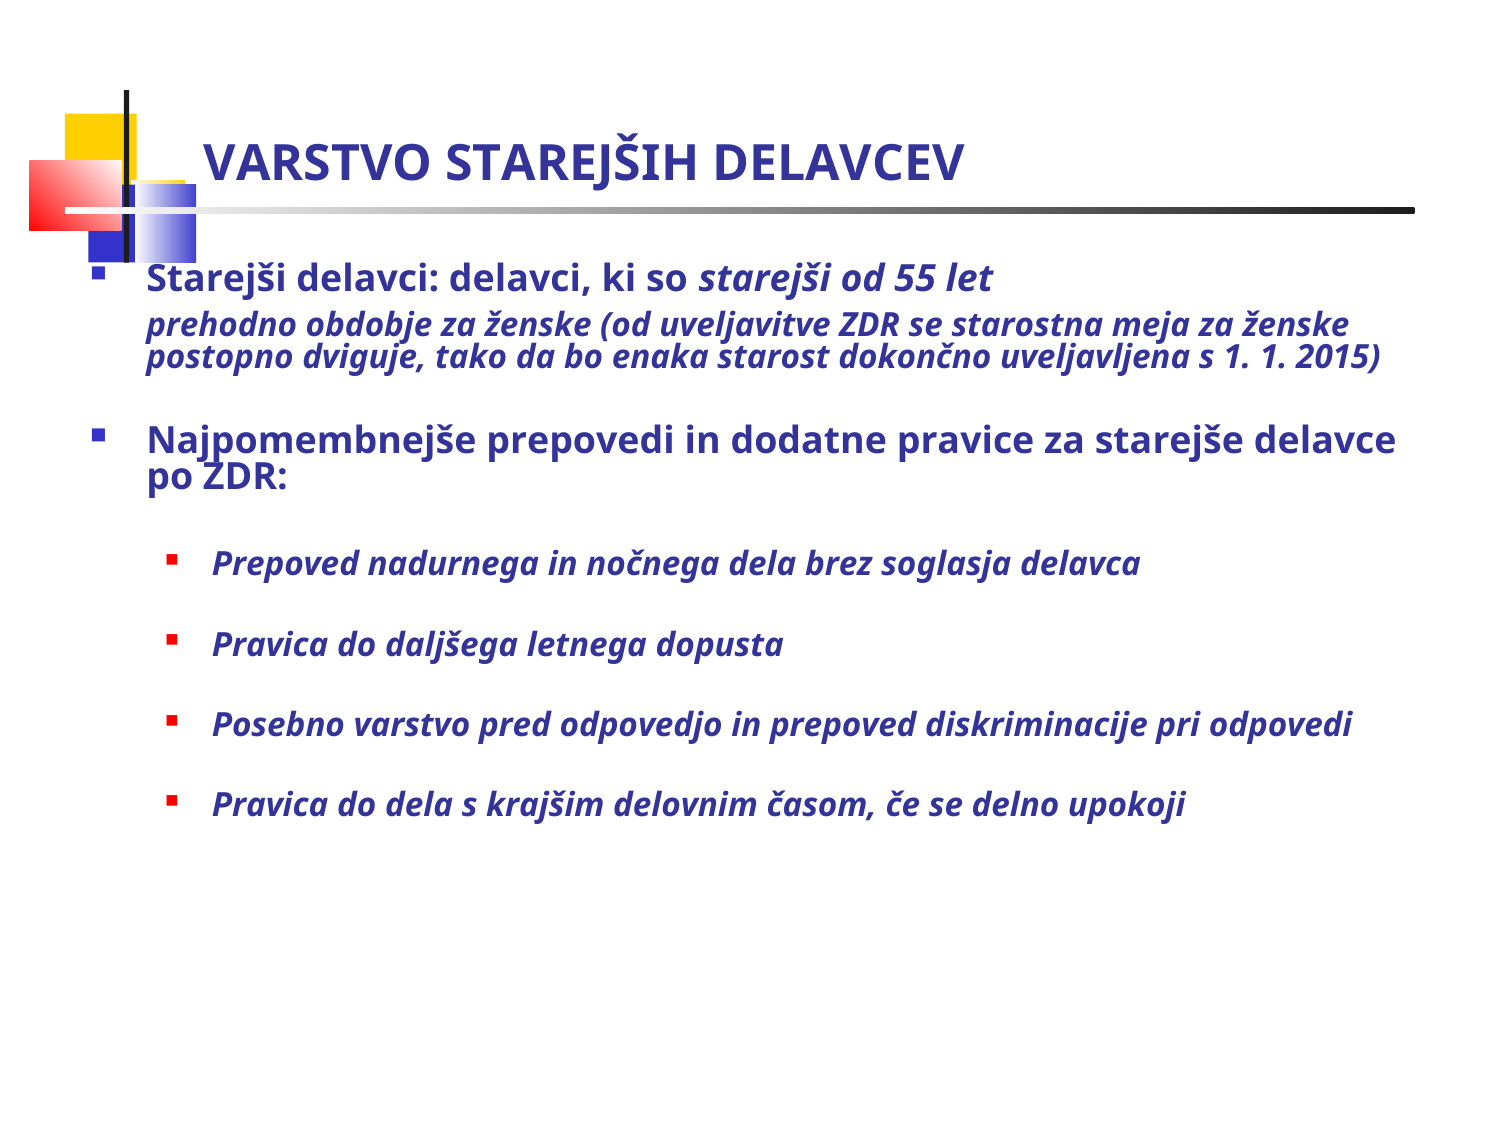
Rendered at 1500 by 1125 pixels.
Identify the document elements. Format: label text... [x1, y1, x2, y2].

list Starejši delavci: delavci, ki so starejši od 55 let prehodno obdobje za ženske (od uveljavitve ZDR se starostna meja za ženske postopno dviguje, tako da bo enaka starost dokončno uveljavljena s 1. 1. 2015) Najpomembnejše prepovedi in dodatne pravice za starejše delavce po ZDR: Prepoved nadurnega in nočnega dela brez soglasja delavca Pravica do daljšega letnega dopusta Posebno varstvo pred odpovedjo in prepoved diskriminacije pri odpovedi Pravica do dela s krajšim delovnim časom, če se delno upokoji [75, 255, 1426, 1005]
title VARSTVO STAREJŠIH DELAVCEV [188, 35, 1468, 199]
